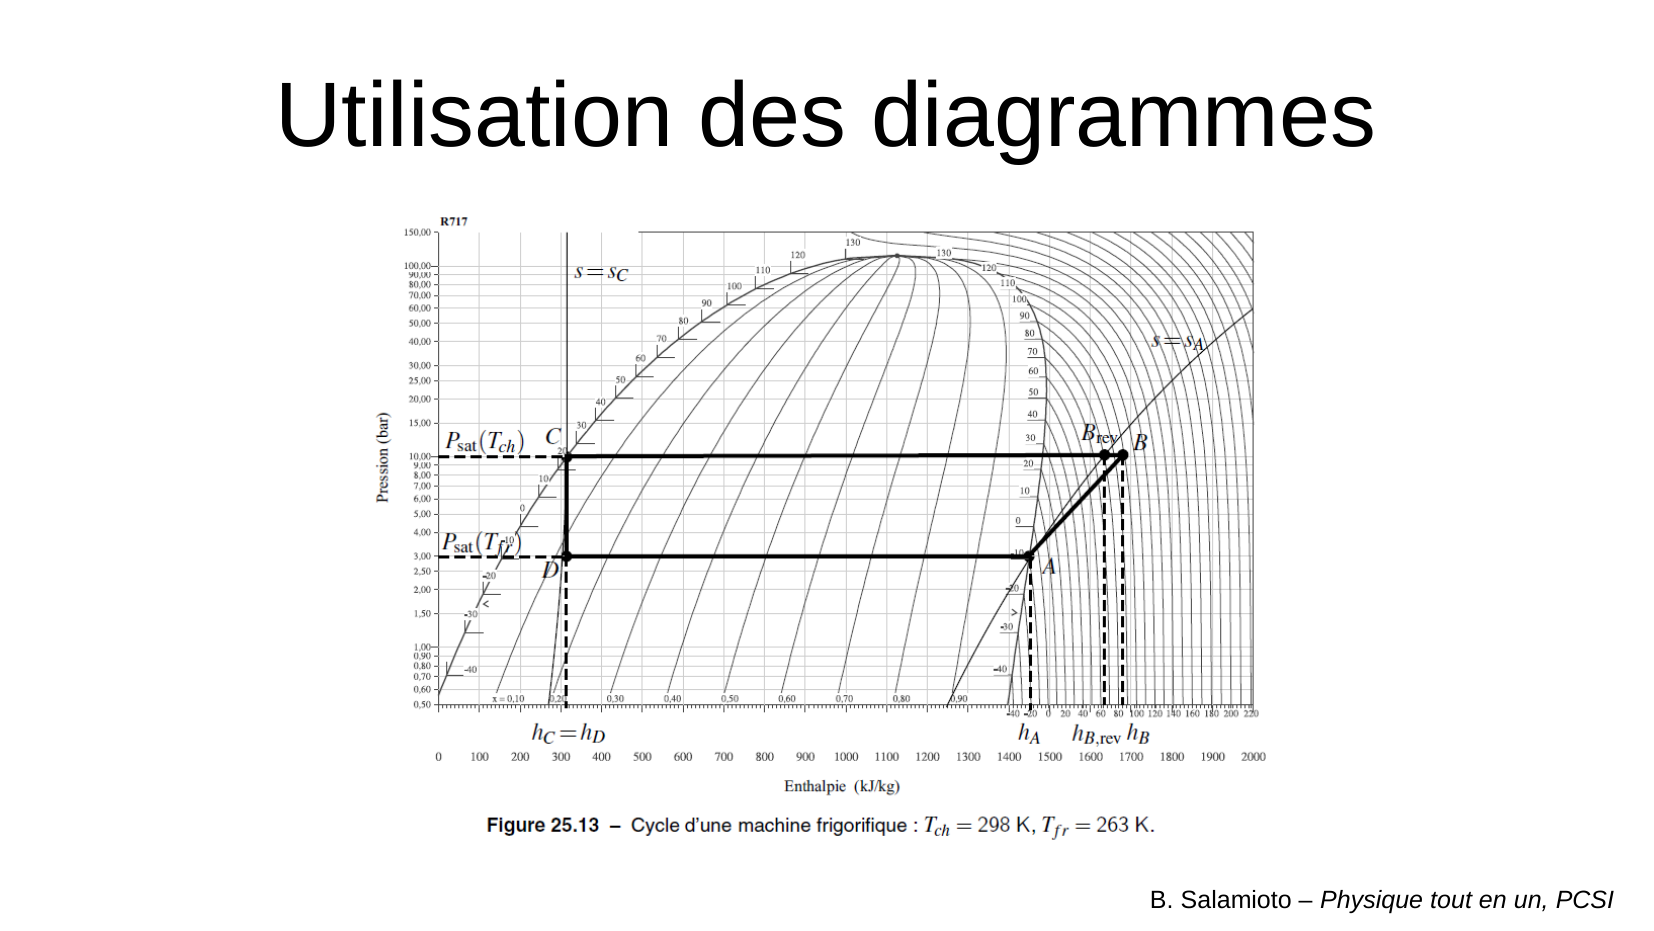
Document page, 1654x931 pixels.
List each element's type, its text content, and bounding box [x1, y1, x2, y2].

text_box B. Salamioto – Physique tout en un, PCSI [1135, 878, 1630, 922]
title Utilisation des diagrammes [82, 37, 1571, 193]
picture [341, 186, 1288, 851]
